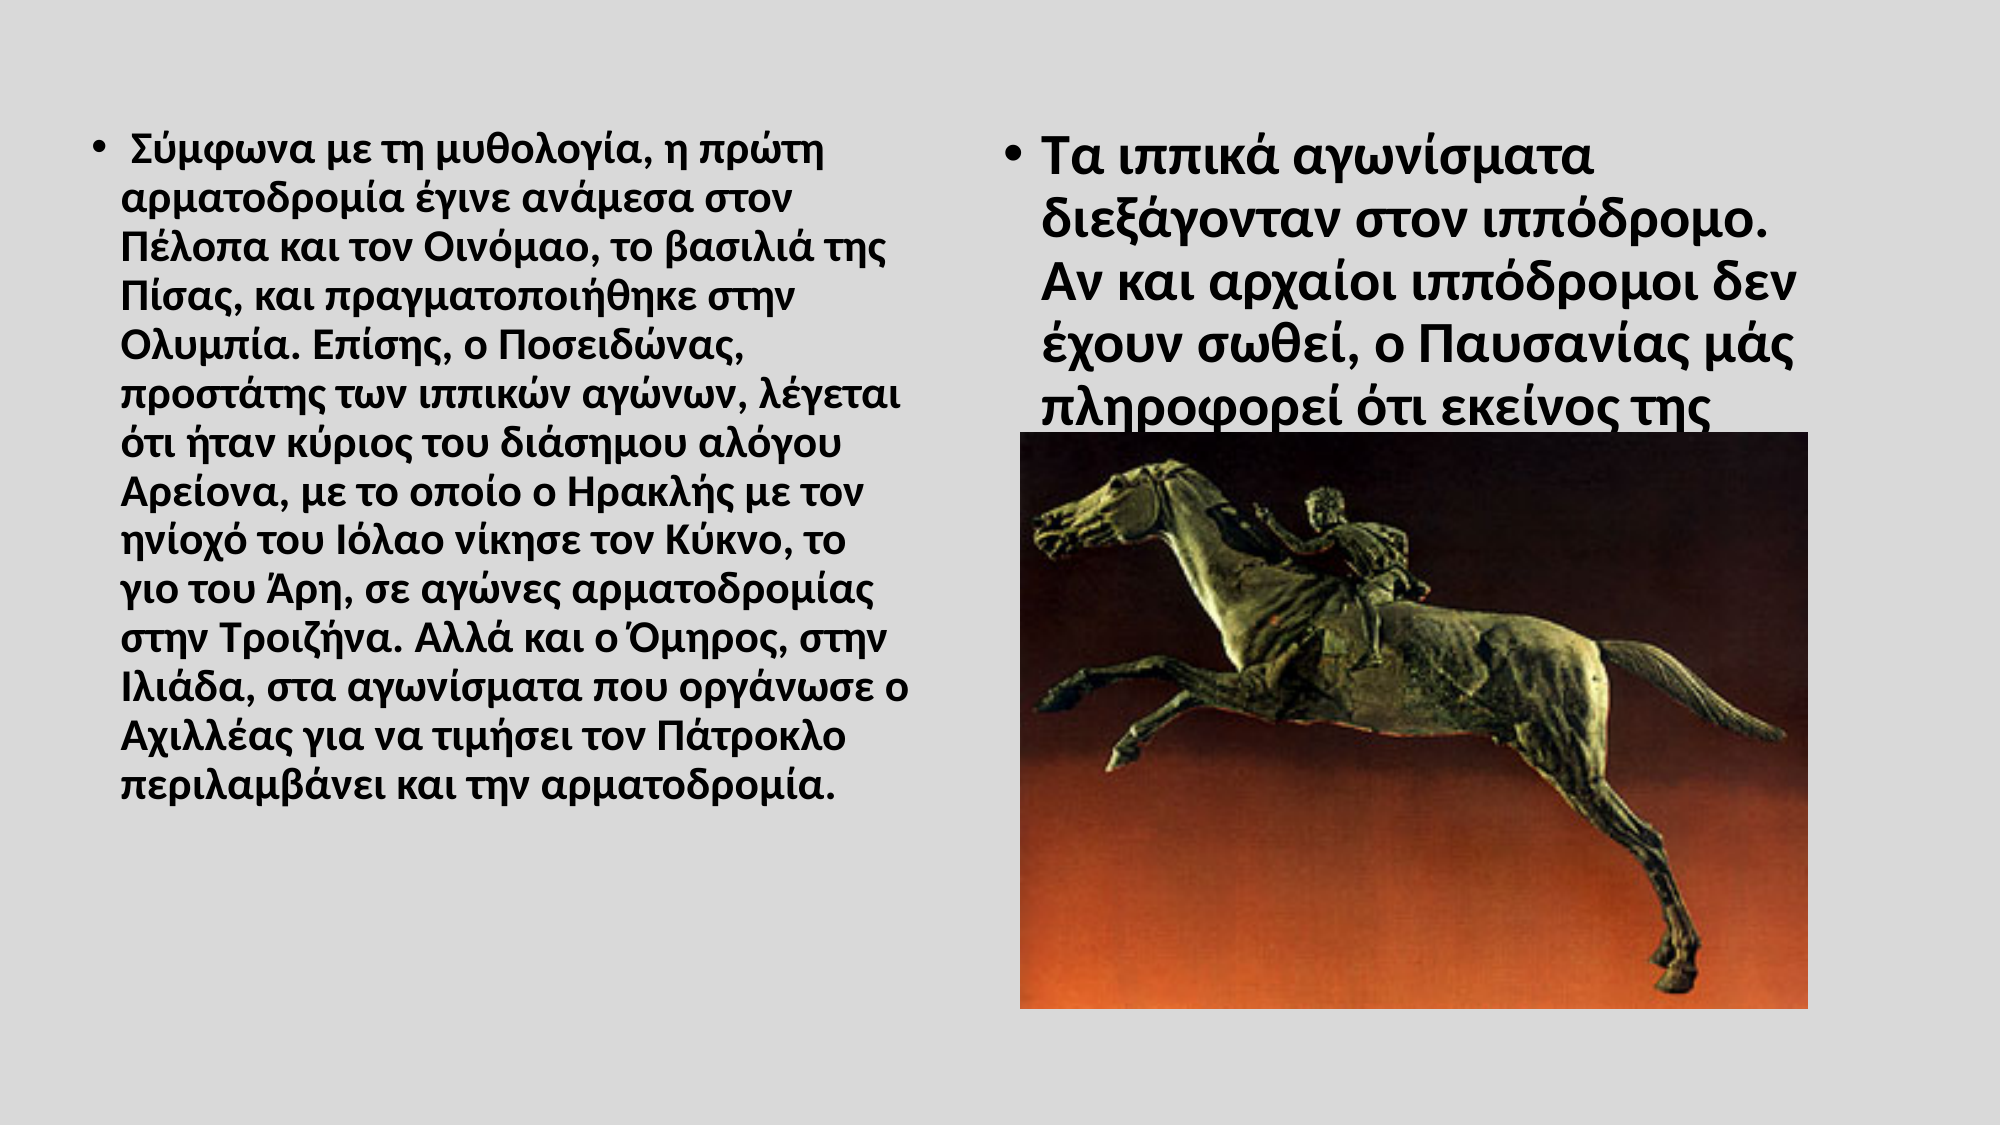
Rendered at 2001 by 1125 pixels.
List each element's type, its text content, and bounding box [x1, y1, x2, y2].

list Σύμφωνα με τη μυθολογία, η πρώτη αρματοδρομία έγινε ανάμεσα στον Πέλοπα και τον Οινόμαο, το βασιλιά της Πίσας, και πραγματοποιήθηκε στην Ολυμπία. Επίσης, ο Ποσειδώνας, προστάτης των ιππικών αγώνων, λέγεται ότι ήταν κύριος του διάσημου αλόγου Αρείονα, με το οποίο ο Ηρακλής με τον ηνίοχό του Ιόλαο νίκησε τον Κύκνο, το γιο του Άρη, σε αγώνες αρματοδρομίας στην Τροιζήνα. Αλλά και ο Όμηρος, στην Ιλιάδα, στα αγωνίσματα που οργάνωσε ο Αχιλλέας για να τιμήσει τον Πάτροκλο περιλαμβάνει και την αρματοδρομία. [76, 116, 927, 831]
picture [1020, 432, 1808, 1009]
list Τα ιππικά αγωνίσματα διεξάγονταν στον ιππόδρομο. Αν και αρχαίοι ιππόδρομοι δεν έχουν σωθεί, ο Παυσανίας μάς πληροφορεί ότι εκείνος της Ολυμπίας βρισκόταν νότια του σταδίου. [989, 116, 1839, 831]
